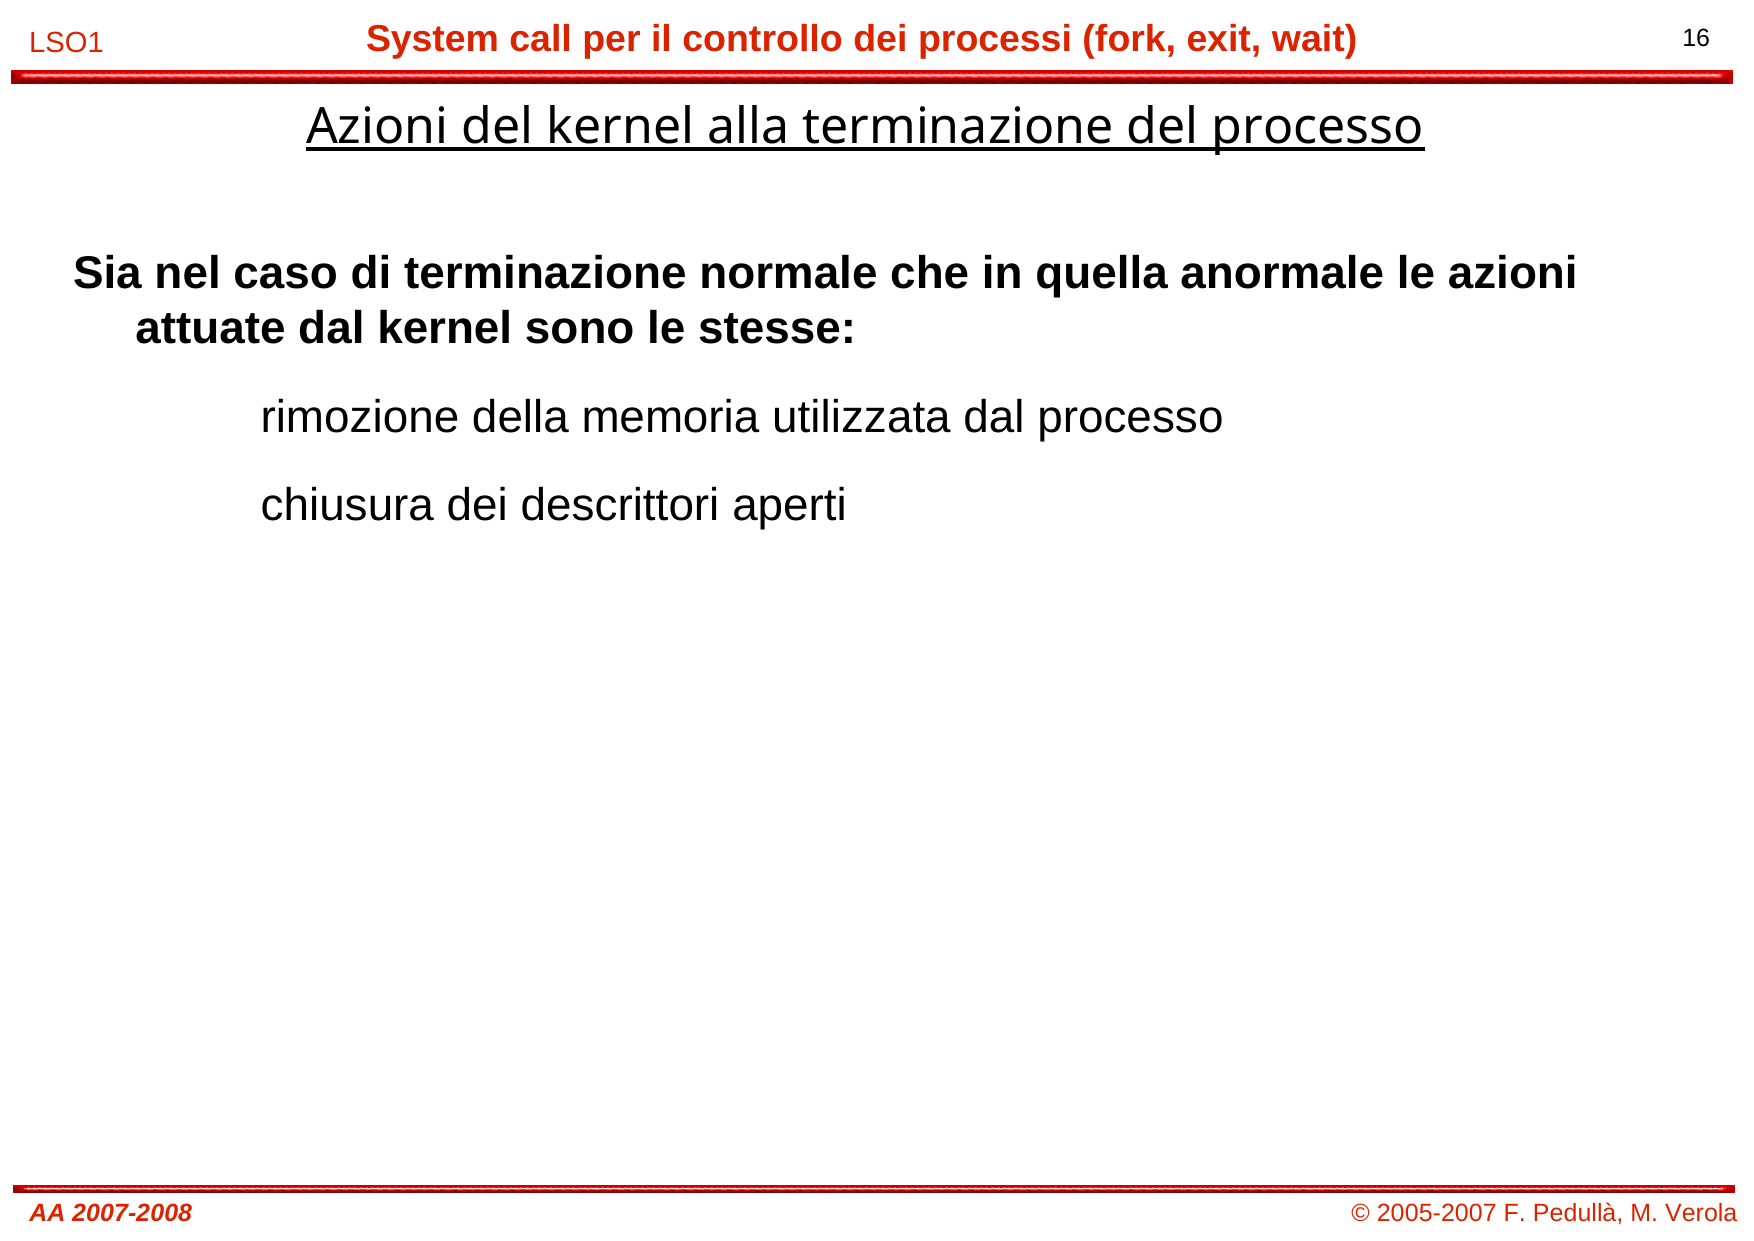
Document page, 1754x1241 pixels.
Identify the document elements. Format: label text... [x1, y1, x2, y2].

picture [11, 70, 1733, 84]
list Sia nel caso di terminazione normale che in quella anormale le azioni attuate dal kernel sono le stesse: rimozione della memoria utilizzata dal processo chiusura dei descrittori aperti [58, 236, 1696, 828]
title Azioni del kernel alla terminazione del processo [195, 78, 1536, 174]
picture [13, 1185, 1735, 1193]
